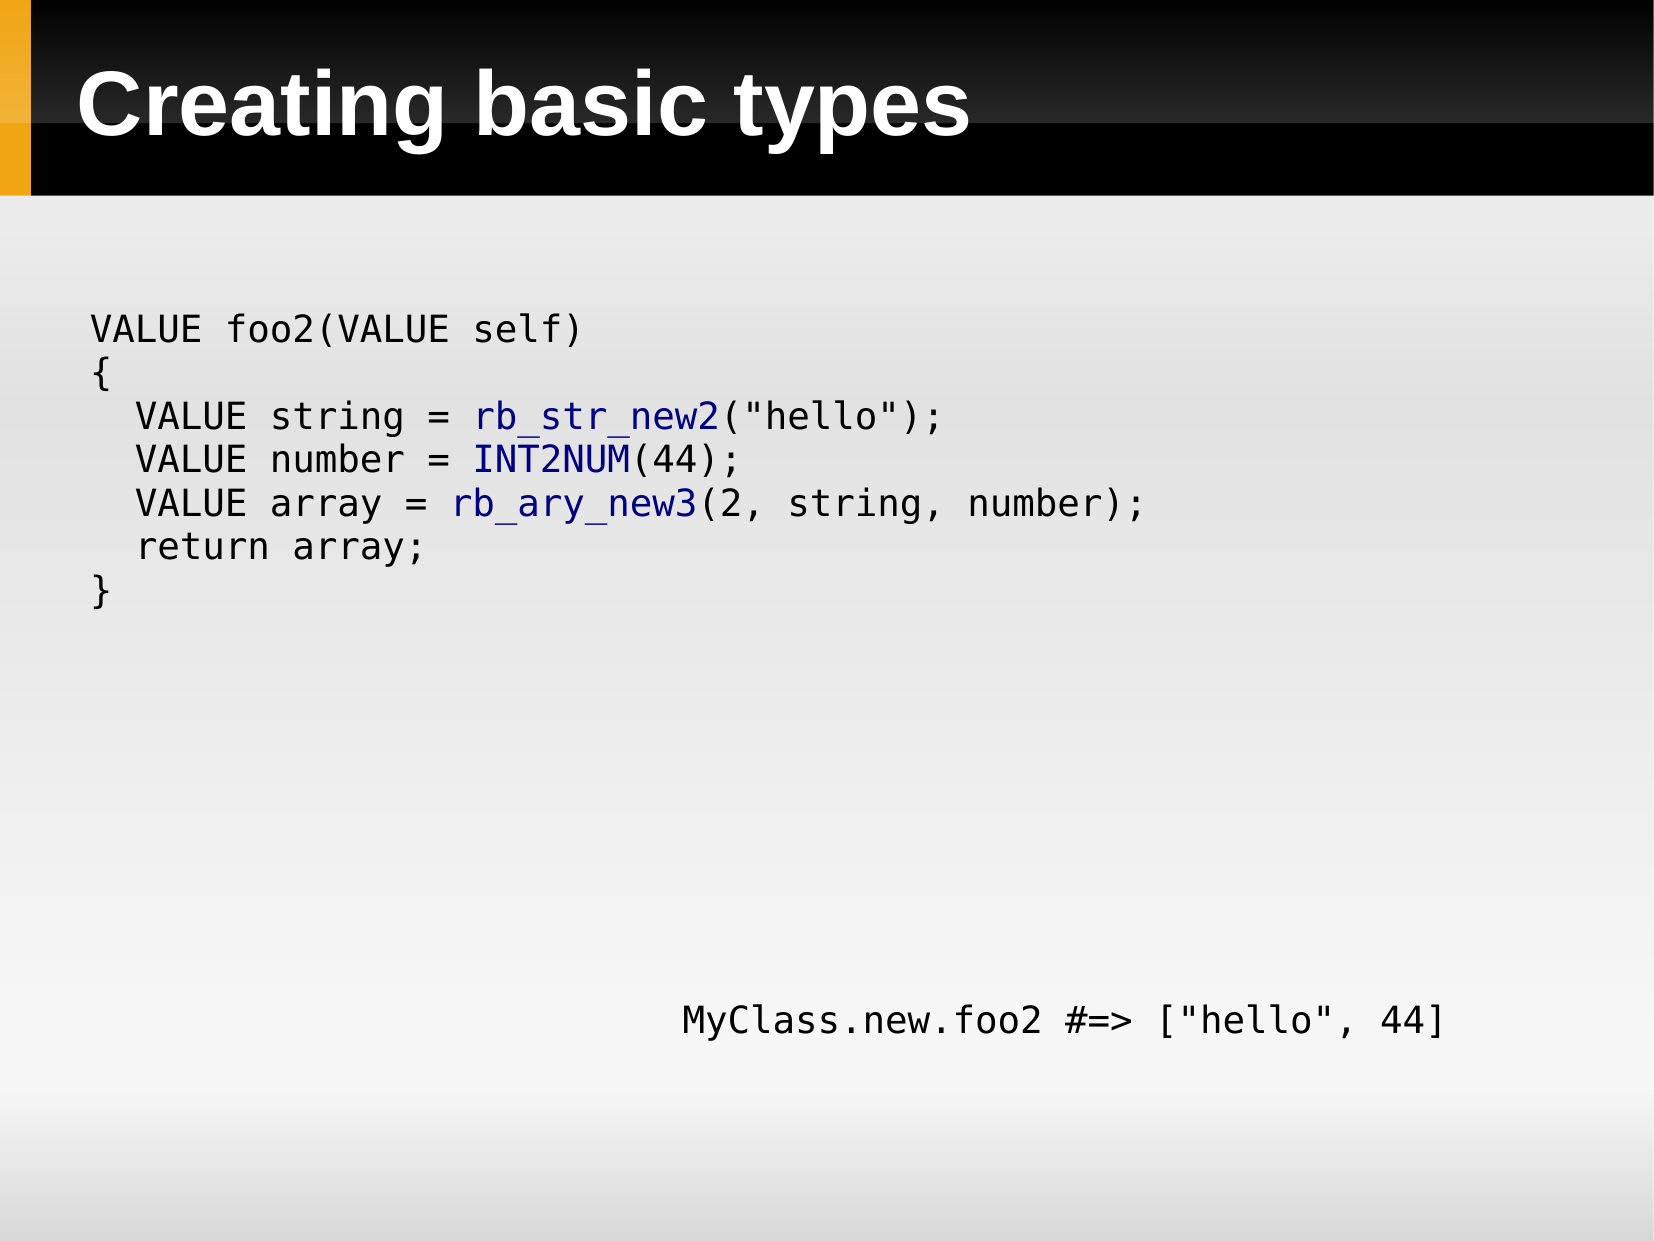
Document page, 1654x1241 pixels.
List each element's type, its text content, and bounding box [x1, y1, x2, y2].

picture [0, 0, 1654, 1241]
title Creating basic types [76, 7, 1565, 200]
text_box VALUE foo2(VALUE self) { VALUE string = rb_str_new2("hello"); VALUE number = INT2NUM(44); VALUE array = rb_ary_new3(2, string, number); return array; } [75, 300, 1231, 620]
text_box MyClass.new.foo2 #=> ["hello", 44] [667, 991, 1463, 1051]
